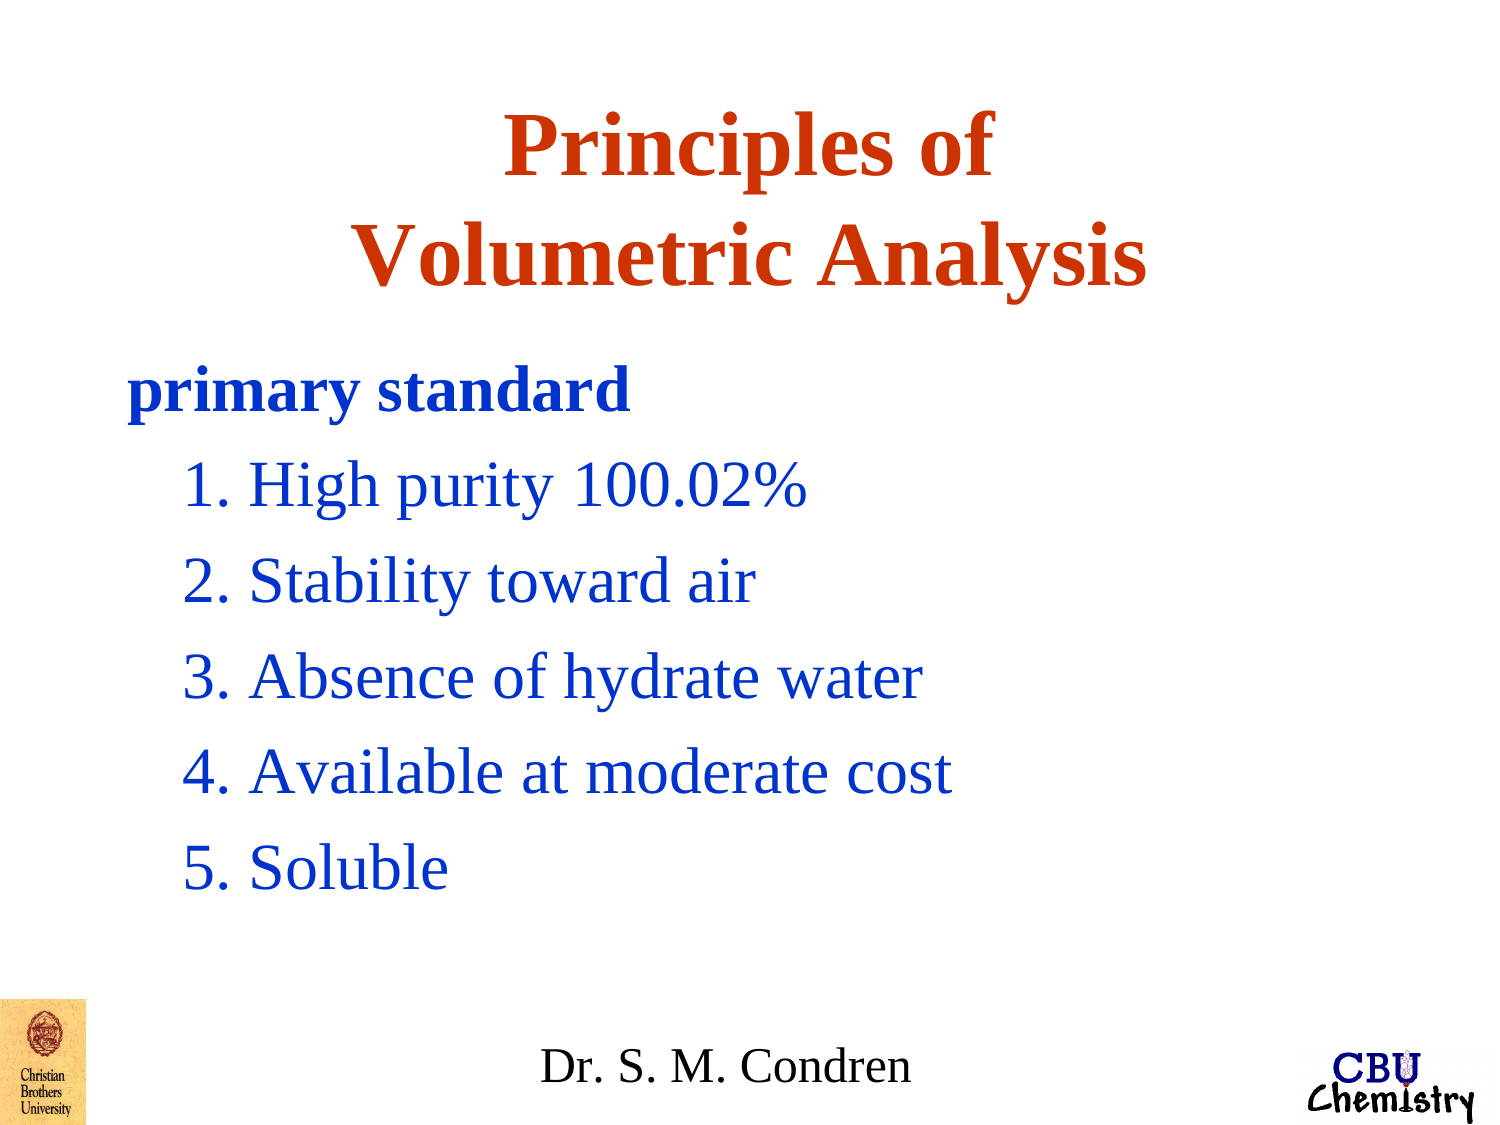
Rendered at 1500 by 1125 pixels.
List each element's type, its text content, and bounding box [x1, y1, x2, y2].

title Principles of Volumetric Analysis [112, 76, 1388, 312]
list primary standard 1. High purity 100.02% 2. Stability toward air 3. Absence of hydrate water 4. Available at moderate cost 5. Soluble [112, 337, 1388, 1013]
